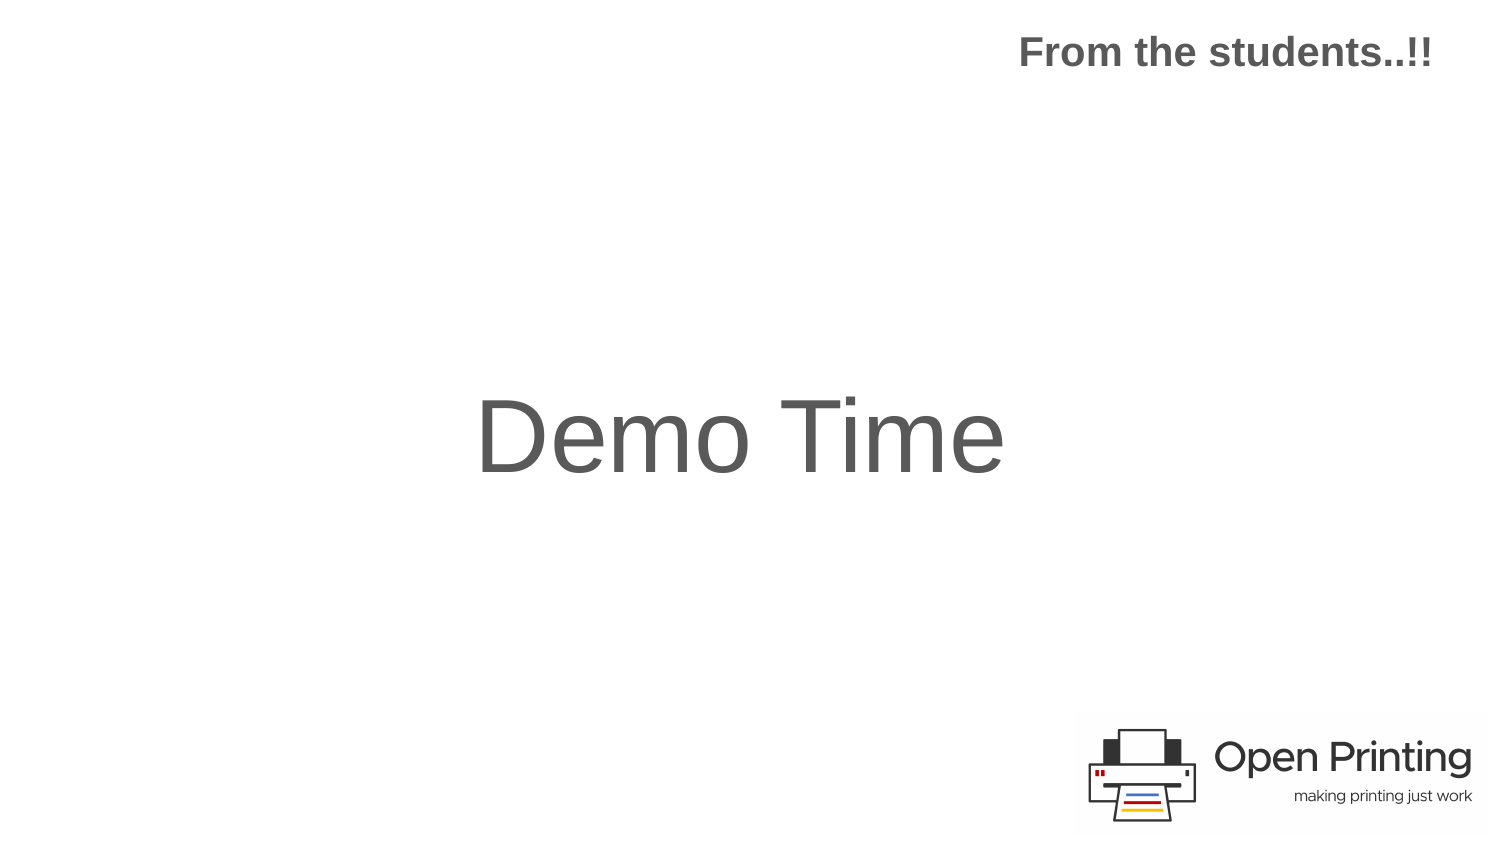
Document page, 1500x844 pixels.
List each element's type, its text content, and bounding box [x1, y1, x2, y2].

picture [1075, 711, 1488, 835]
list Demo Time [384, 334, 1048, 510]
title From the students..!! [51, 10, 1449, 84]
